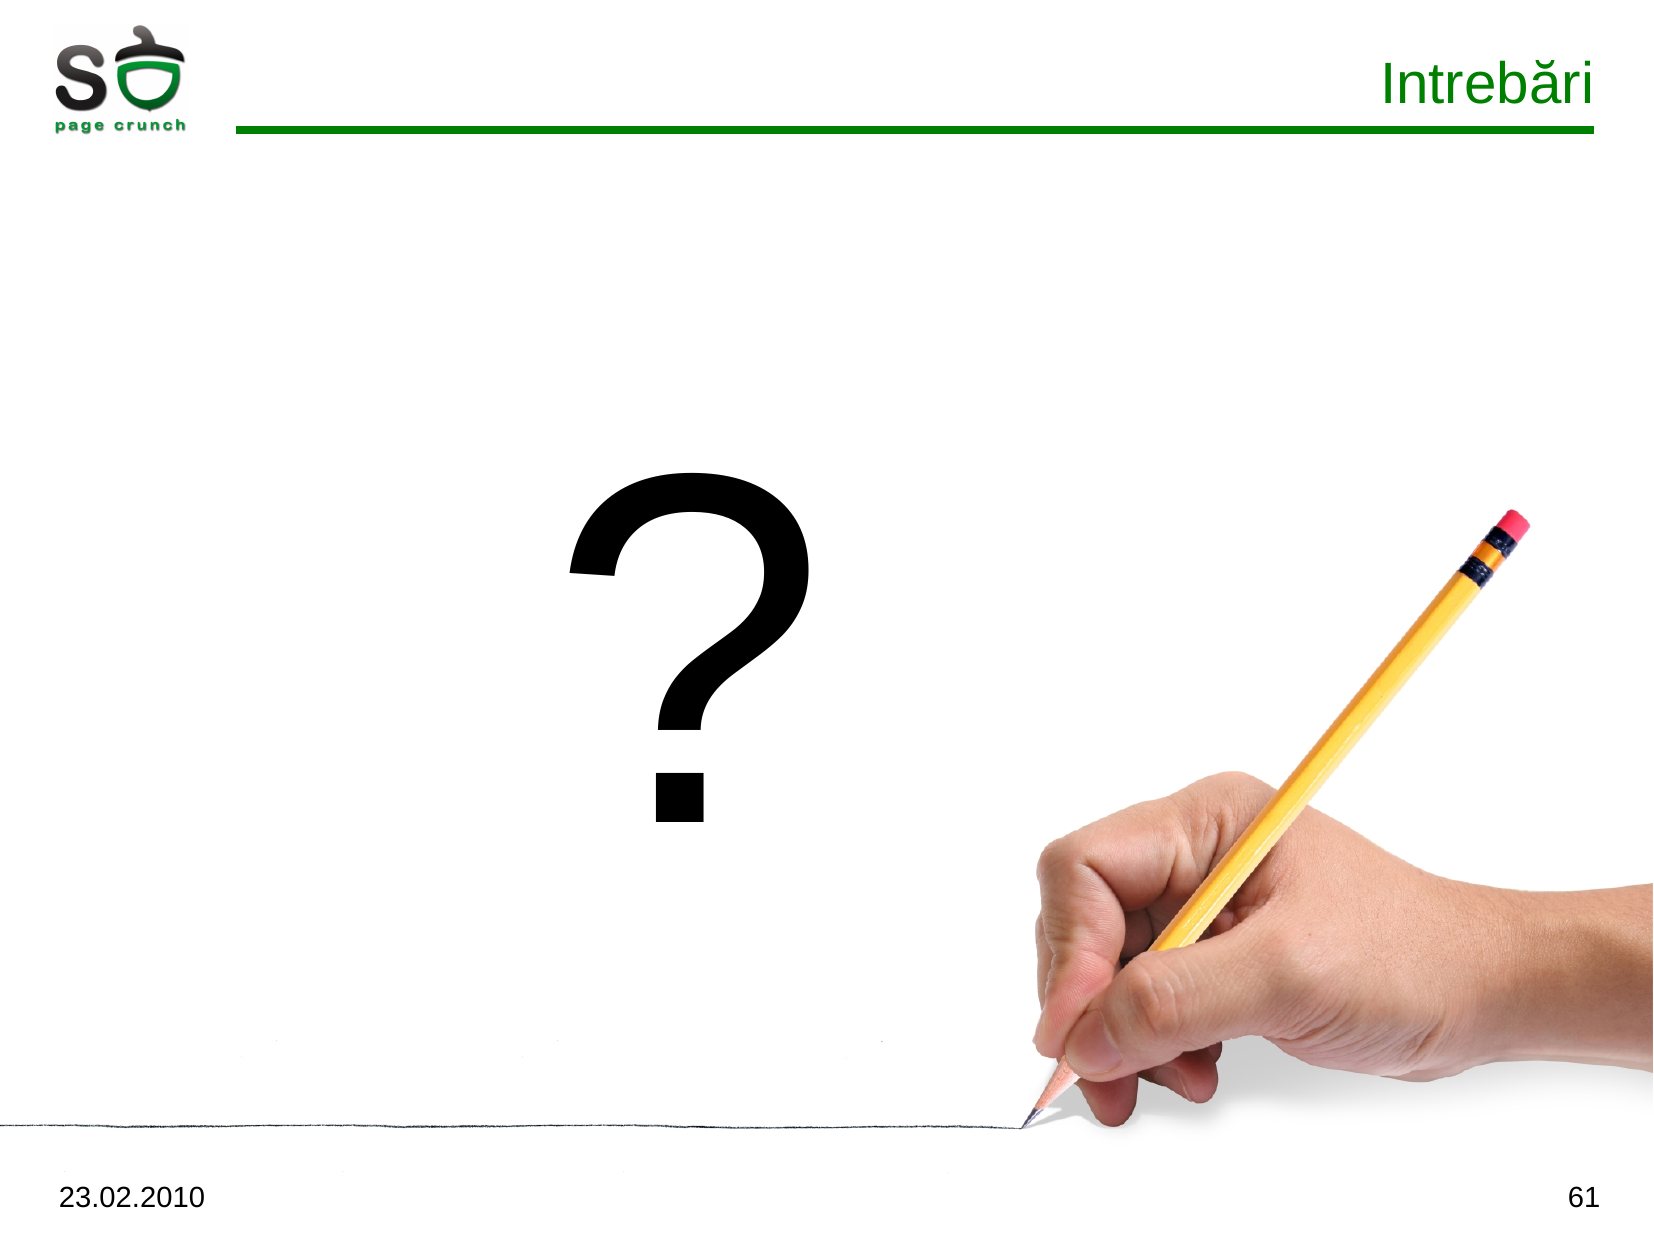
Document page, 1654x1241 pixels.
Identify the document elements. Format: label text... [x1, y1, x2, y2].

title Intrebări [236, 49, 1595, 119]
picture [53, 23, 188, 136]
picture [0, 473, 1653, 1183]
list ? [531, 354, 857, 945]
